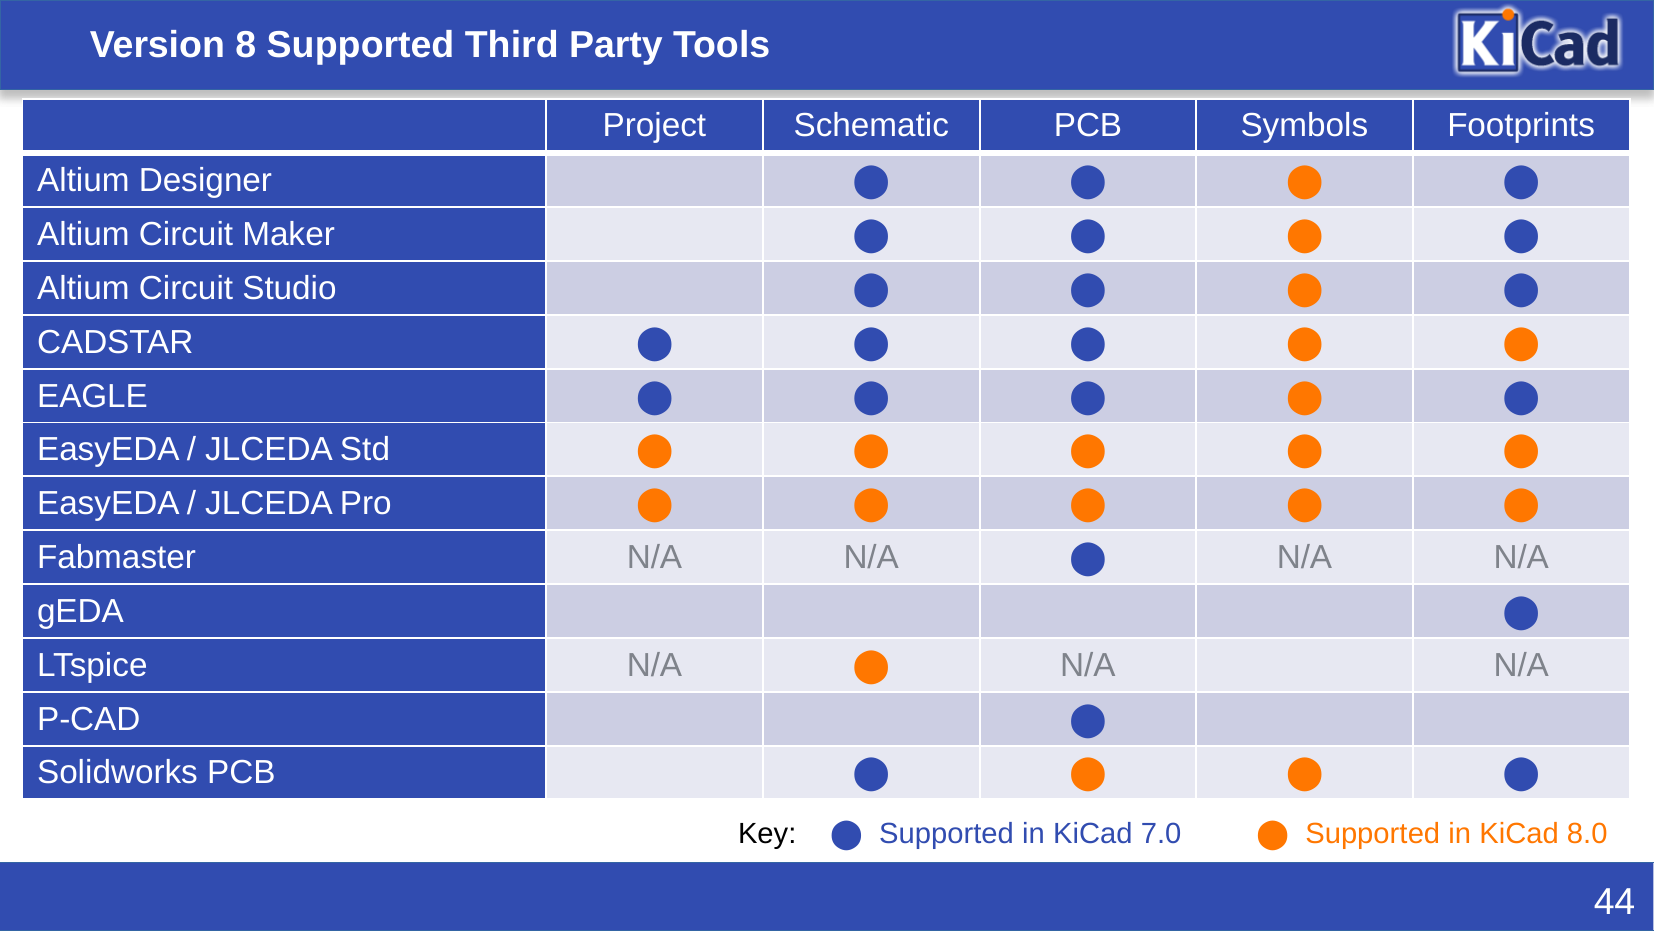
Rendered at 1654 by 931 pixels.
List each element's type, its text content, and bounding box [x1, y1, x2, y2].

table_cell [1197, 639, 1412, 691]
table_cell EAGLE [23, 370, 545, 422]
table_cell ⬤ [1197, 477, 1412, 529]
table_cell ⬤ [981, 370, 1195, 422]
table_cell [1197, 585, 1412, 637]
text_box Version 8 Supported Third Party Tools [0, 0, 1412, 90]
table_cell ⬤ [1414, 156, 1629, 206]
table_cell ⬤ [1414, 747, 1629, 798]
table_cell ⬤ [1197, 423, 1412, 475]
table_cell ⬤ [1414, 370, 1629, 422]
table_cell ⬤ [1197, 747, 1412, 798]
text_box <number> [1387, 873, 1651, 931]
table_cell Altium Circuit Studio [23, 262, 545, 314]
table_cell [547, 208, 762, 260]
table_cell ⬤ [981, 477, 1195, 529]
table_cell N/A [547, 531, 762, 583]
table_cell [547, 585, 762, 637]
table_cell ⬤ [981, 316, 1195, 368]
table_cell ⬤ [1414, 423, 1629, 475]
table_cell [1414, 693, 1629, 745]
table_cell ⬤ [764, 156, 979, 206]
table_header [23, 100, 545, 150]
table_cell ⬤ [547, 370, 762, 422]
table_cell N/A [1197, 531, 1412, 583]
table_cell ⬤ [764, 316, 979, 368]
table_cell [764, 693, 979, 745]
table_cell [547, 693, 762, 745]
table_cell ⬤ [547, 316, 762, 368]
table_cell Altium Designer [23, 156, 545, 206]
table_cell ⬤ [981, 262, 1195, 314]
table_cell ⬤ [981, 747, 1195, 798]
table_cell ⬤ [764, 477, 979, 529]
table_cell [1197, 693, 1412, 745]
table_cell ⬤ [1197, 370, 1412, 422]
table_cell ⬤ [764, 208, 979, 260]
table_cell P-CAD [23, 693, 545, 745]
table_cell ⬤ [1197, 316, 1412, 368]
table_header Footprints [1414, 100, 1629, 150]
table_cell Altium Circuit Maker [23, 208, 545, 260]
table_header Symbols [1197, 100, 1412, 150]
table_cell ⬤ [764, 262, 979, 314]
table_cell ⬤ [1197, 156, 1412, 206]
table_cell ⬤ [764, 747, 979, 798]
table_cell [547, 747, 762, 798]
table_cell Solidworks PCB [23, 747, 545, 798]
table_cell ⬤ [1414, 316, 1629, 368]
text_box [0, 862, 1654, 931]
table_cell ⬤ [981, 156, 1195, 206]
table_cell ⬤ [764, 639, 979, 691]
table_cell ⬤ [1414, 585, 1629, 637]
table_cell ⬤ [981, 693, 1195, 745]
table_cell N/A [1414, 639, 1629, 691]
table_cell EasyEDA / JLCEDA Pro [23, 477, 545, 529]
table_cell ⬤ [1197, 262, 1412, 314]
table_cell N/A [764, 531, 979, 583]
picture [1412, 0, 1654, 92]
table_cell [547, 156, 762, 206]
table_cell ⬤ [764, 423, 979, 475]
table_cell LTspice [23, 639, 545, 691]
table_cell [547, 262, 762, 314]
table_header Schematic [764, 100, 979, 150]
table_cell ⬤ [1414, 262, 1629, 314]
table_cell ⬤ [981, 531, 1195, 583]
table_cell N/A [547, 639, 762, 691]
table_cell ⬤ [1197, 208, 1412, 260]
table_cell Fabmaster [23, 531, 545, 583]
table_cell ⬤ [764, 370, 979, 422]
table_cell ⬤ [547, 423, 762, 475]
table_cell ⬤ [1414, 477, 1629, 529]
table_cell N/A [981, 639, 1195, 691]
table_cell ⬤ [981, 423, 1195, 475]
text_box Key: ⬤ Supported in KiCad 7.0 ⬤ Supported in KiCad 8.0 [569, 806, 1624, 857]
table_cell EasyEDA / JLCEDA Std [23, 423, 545, 475]
table_cell N/A [1414, 531, 1629, 583]
table_cell CADSTAR [23, 316, 545, 368]
table_header PCB [981, 100, 1195, 150]
table_cell ⬤ [1414, 208, 1629, 260]
table_cell gEDA [23, 585, 545, 637]
table_cell ⬤ [981, 208, 1195, 260]
table_header Project [547, 100, 762, 150]
table_cell [981, 585, 1195, 637]
table_cell [764, 585, 979, 637]
table_cell ⬤ [547, 477, 762, 529]
